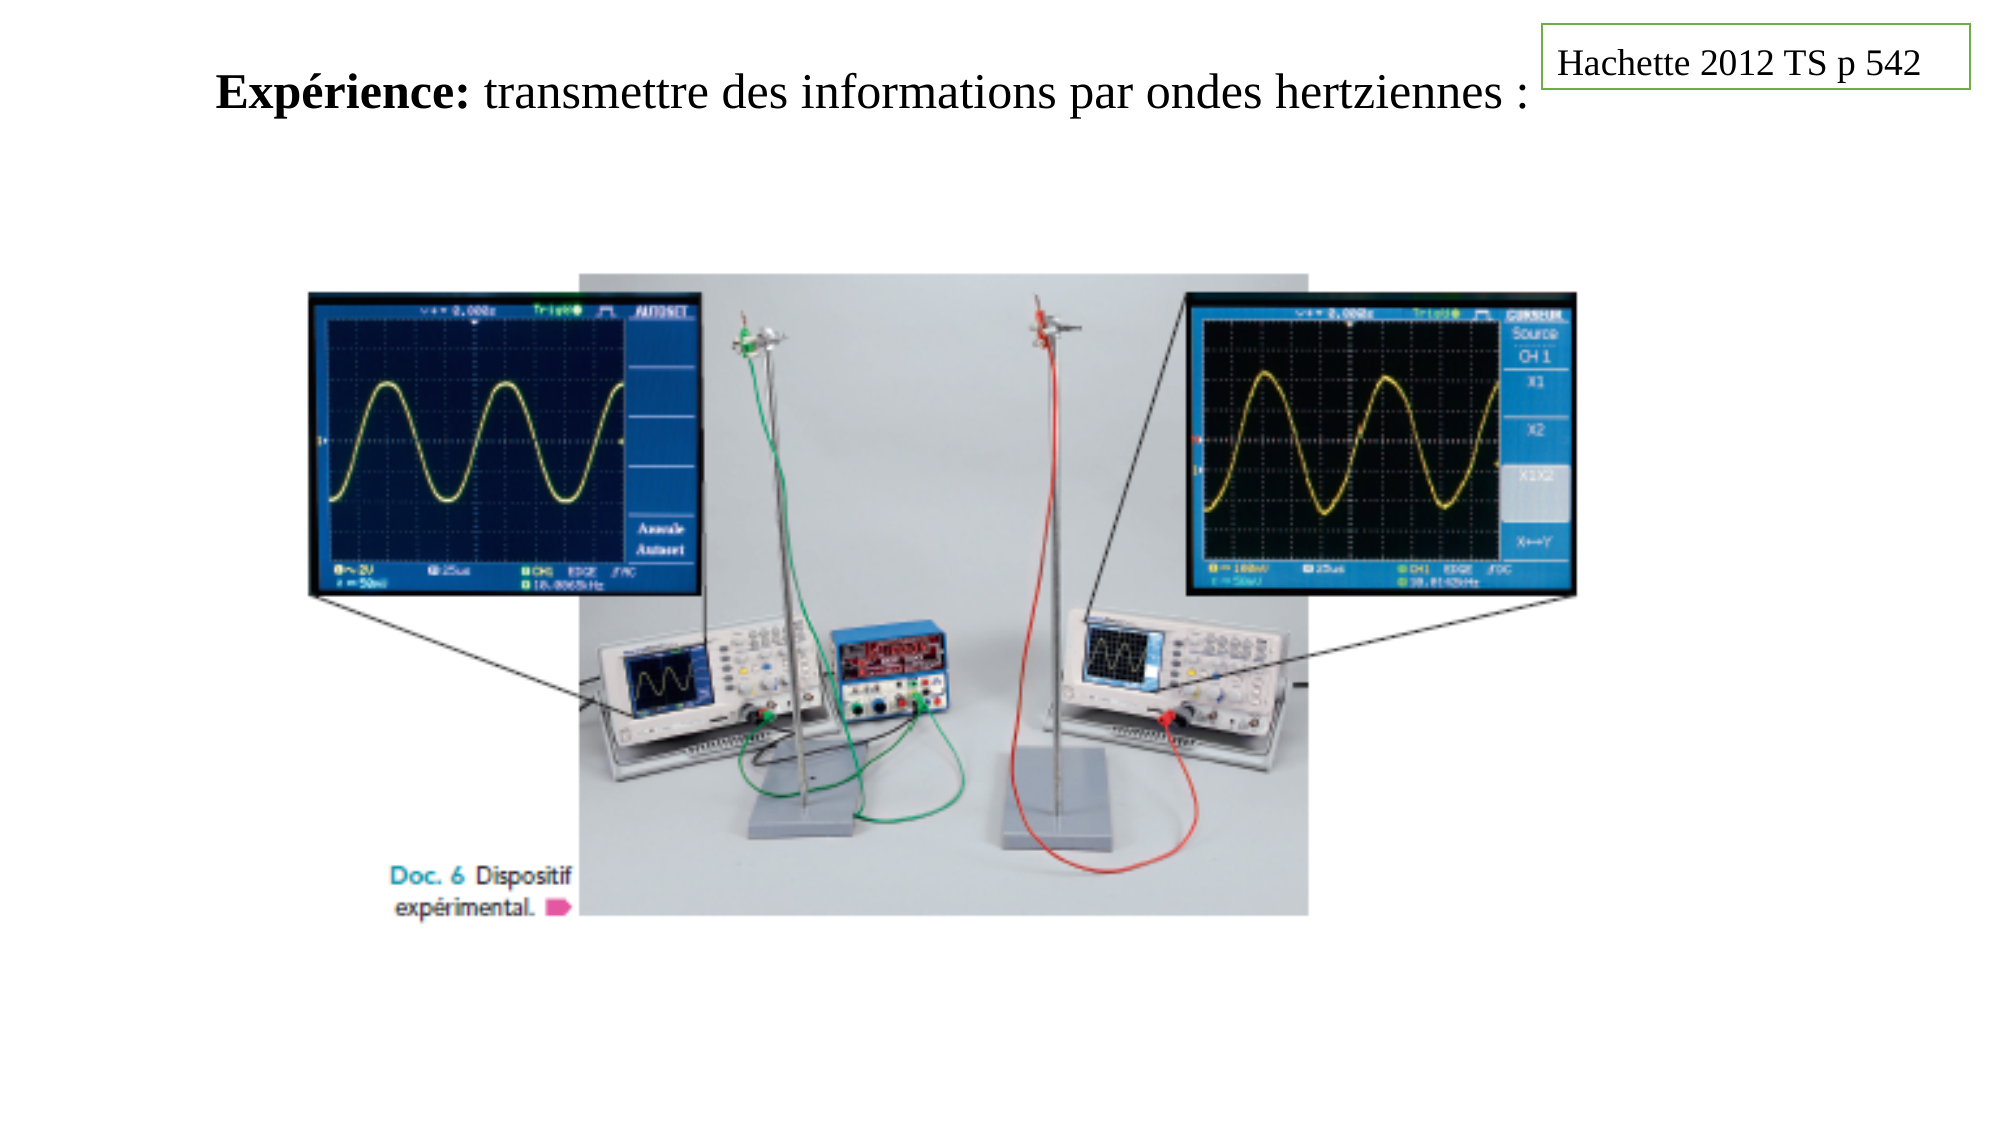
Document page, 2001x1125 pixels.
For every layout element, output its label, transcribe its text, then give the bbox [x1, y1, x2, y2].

text_box Hachette 2012 TS p 542 [1542, 27, 1980, 91]
text_box Expérience: transmettre des informations par ondes hertziennes : [127, 46, 1553, 126]
picture [283, 251, 1601, 927]
